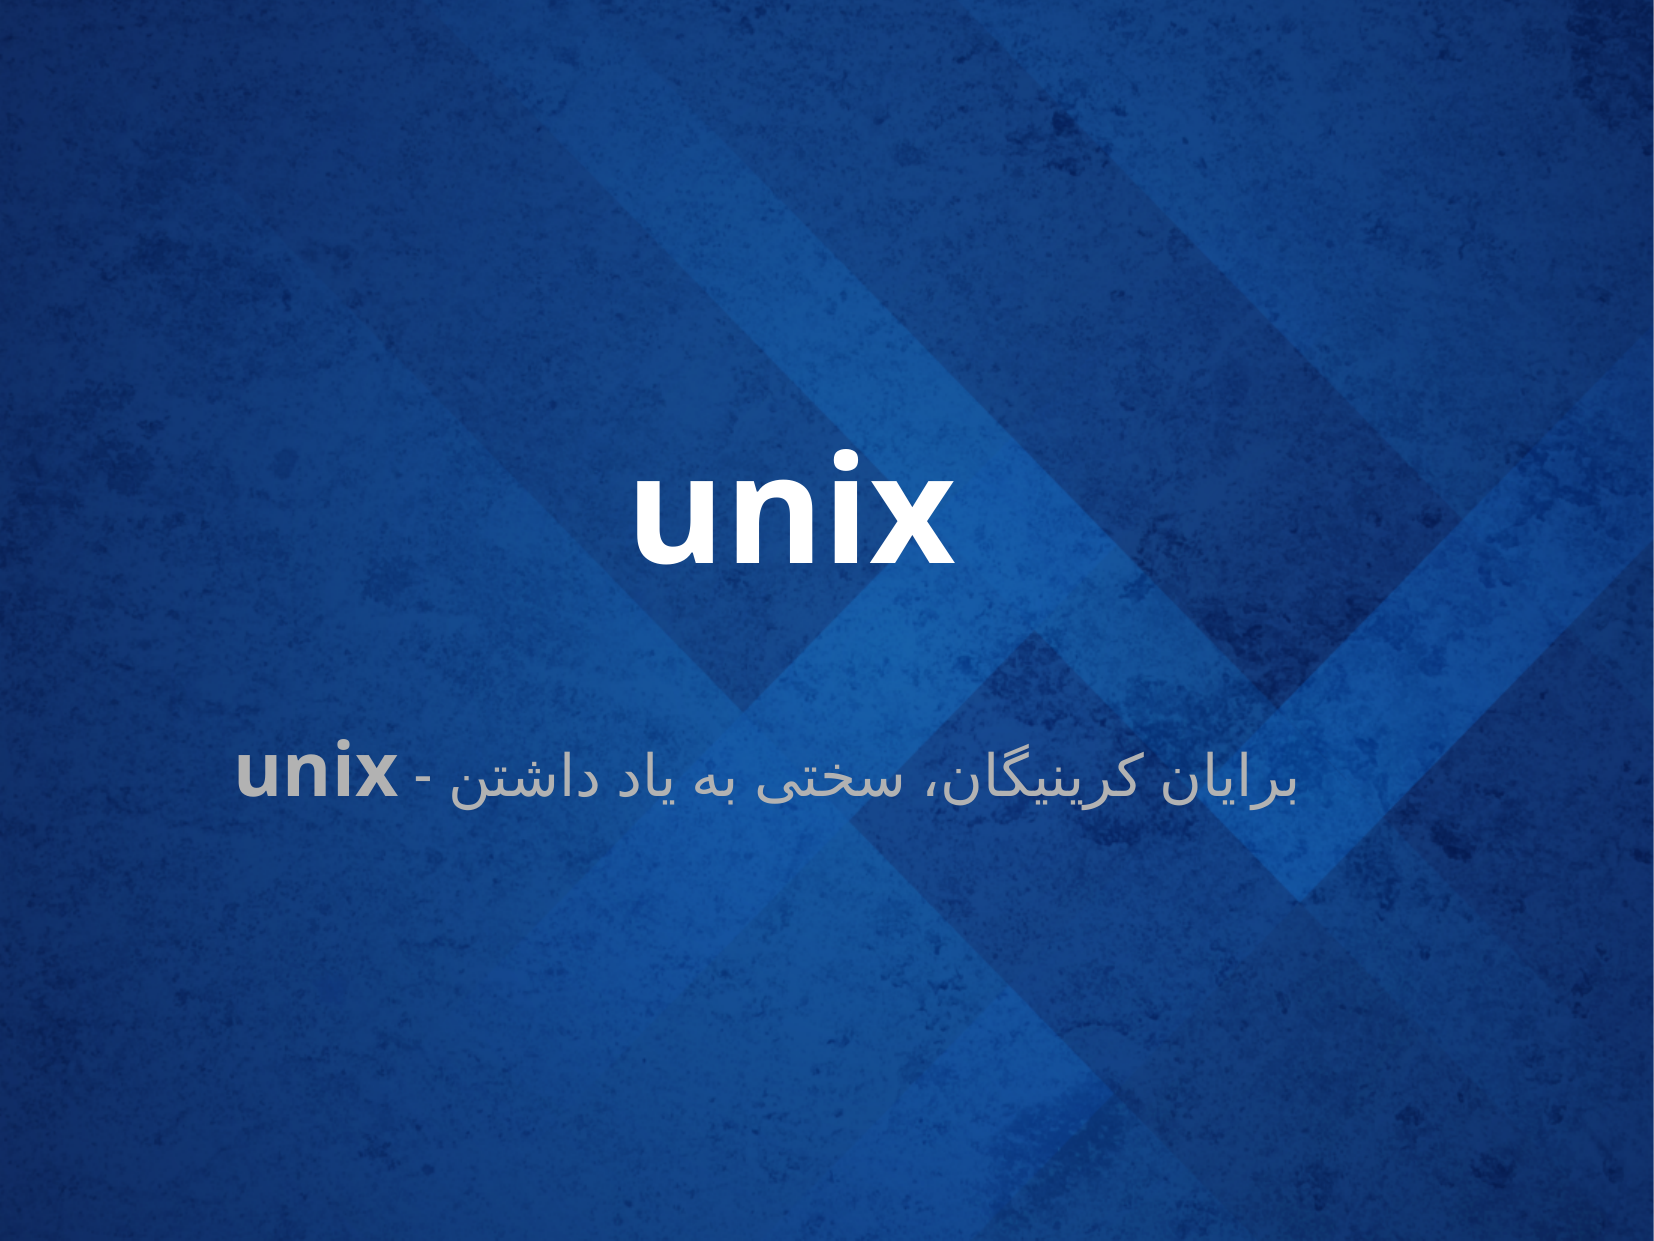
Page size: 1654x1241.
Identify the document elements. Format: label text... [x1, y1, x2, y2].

subtitle برایان کرینیگان، سختی به یاد داشتن - unix [194, 627, 1341, 910]
picture [0, 0, 1654, 1241]
title unix [194, 383, 1388, 628]
